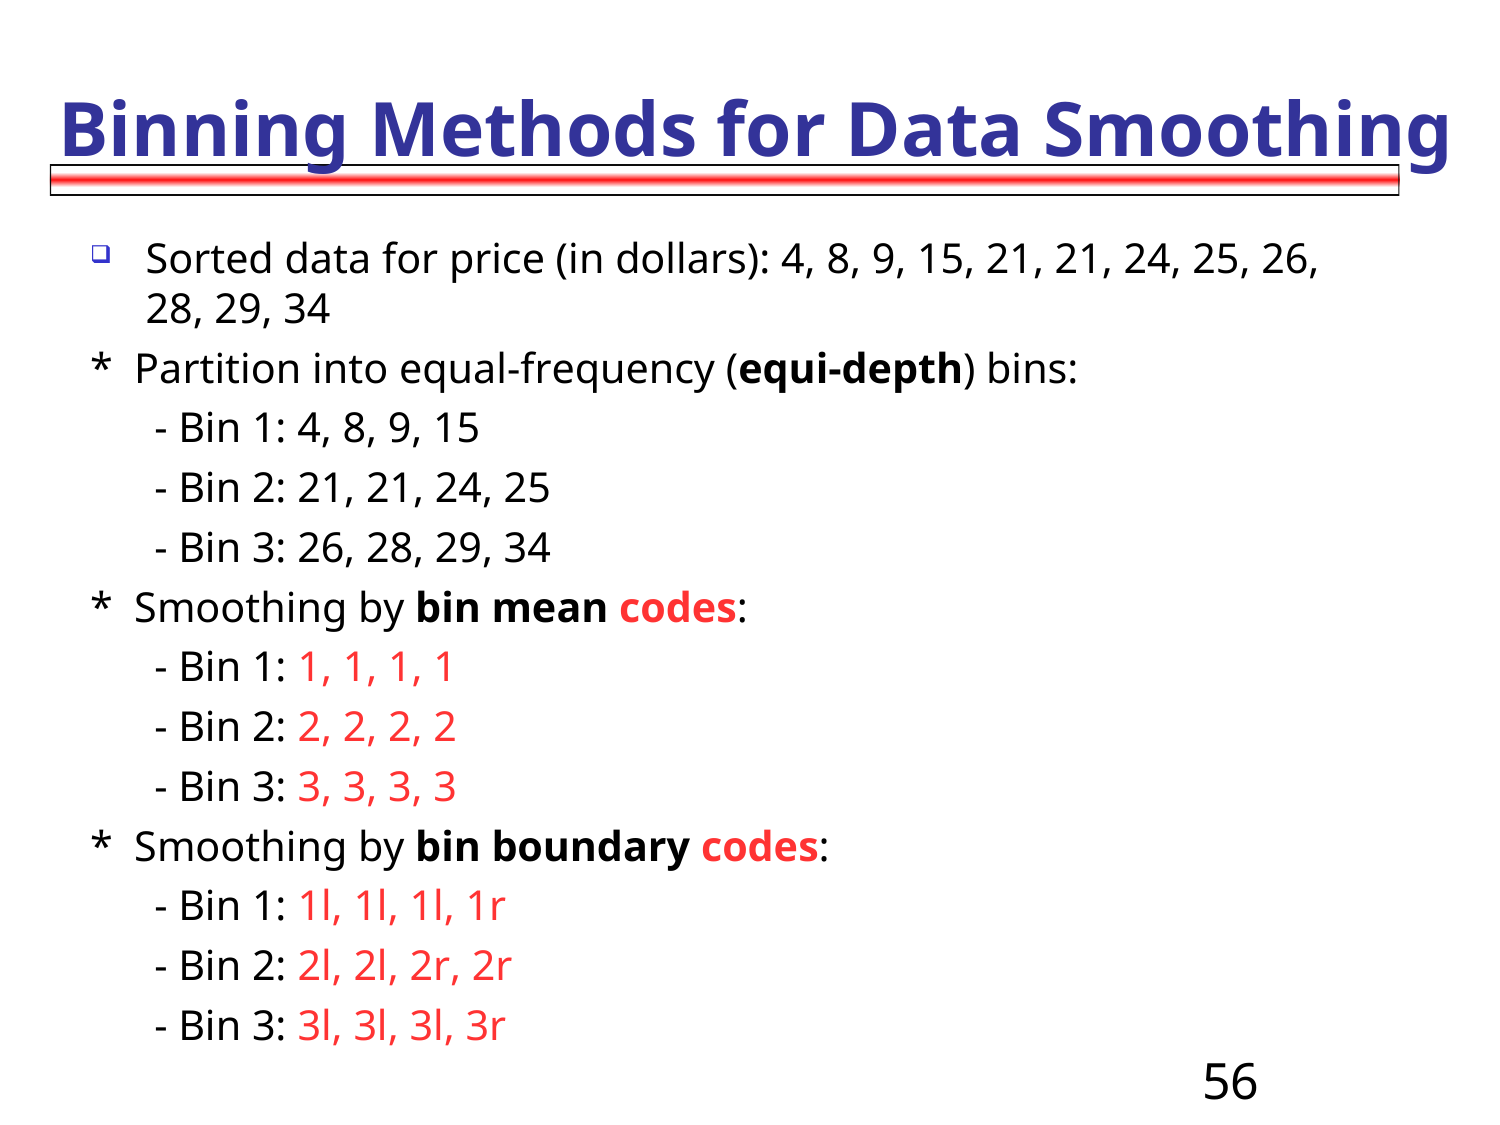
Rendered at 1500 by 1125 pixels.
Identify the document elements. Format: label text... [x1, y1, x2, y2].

text_box <number> [1187, 1062, 1500, 1125]
title Binning Methods for Data Smoothing [12, 0, 1500, 180]
list Sorted data for price (in dollars): 4, 8, 9, 15, 21, 21, 24, 25, 26, 28, 29, 34 * Partition into equal-frequency (equi-depth) bins: - Bin 1: 4, 8, 9, 15 - Bin 2: 21, 21, 24, 25 - Bin 3: 26, 28, 29, 34 * Smoothing by bin mean codes: - Bin 1: 1, 1, 1, 1 - Bin 2: 2, 2, 2, 2 - Bin 3: 3, 3, 3, 3 * Smoothing by bin boundary codes: - Bin 1: 1l, 1l, 1l, 1r - Bin 2: 2l, 2l, 2r, 2r - Bin 3: 3l, 3l, 3l, 3r [74, 224, 1400, 1061]
